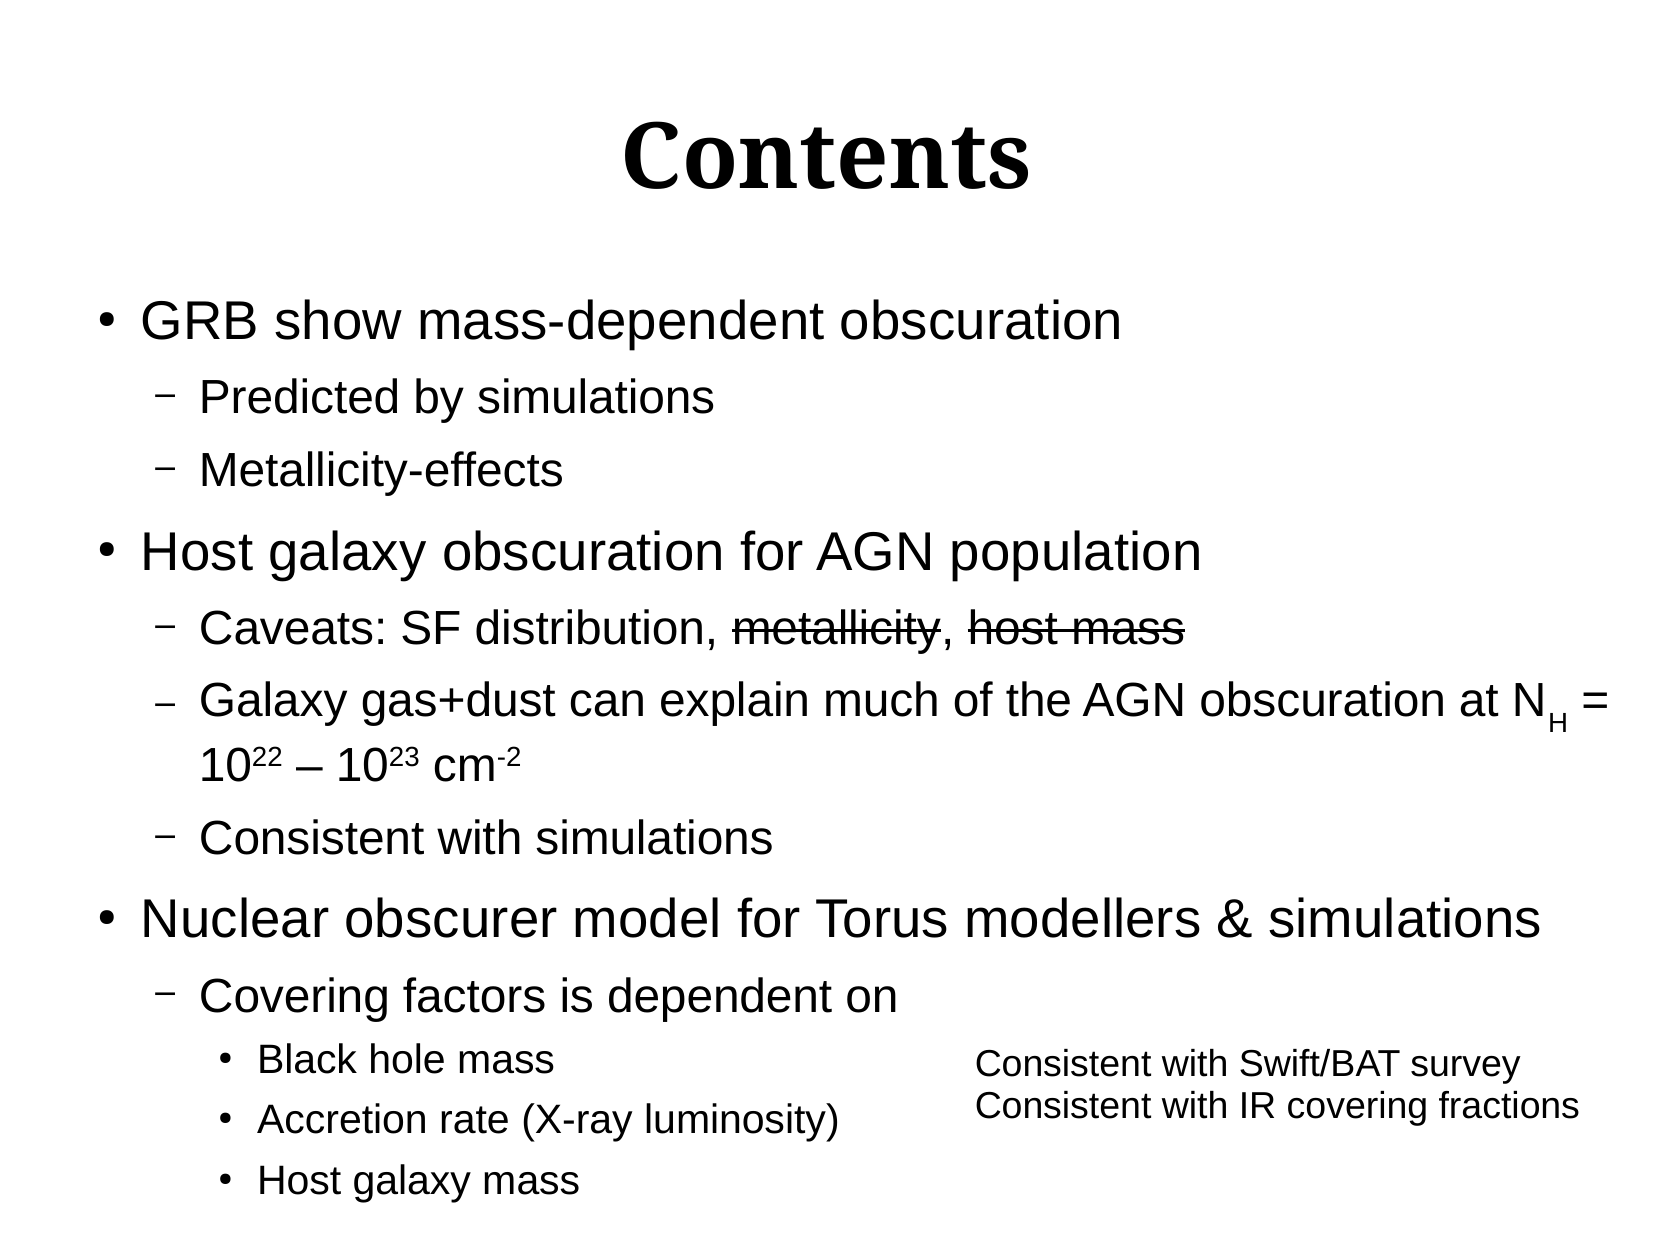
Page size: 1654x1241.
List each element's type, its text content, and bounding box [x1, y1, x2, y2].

title Contents [82, 49, 1571, 257]
list GRB show mass-dependent obscuration Predicted by simulations Metallicity-effects Host galaxy obscuration for AGN population Caveats: SF distribution, metallicity, host mass Galaxy gas+dust can explain much of the AGN obscuration at NH = 1022 – 1023 cm-2 Consistent with simulations Nuclear obscurer model for Torus modellers & simulations Covering factors is dependent on Black hole mass Accretion rate (X-ray luminosity) Host galaxy mass [82, 290, 1621, 1216]
text_box Consistent with Swift/BAT survey Consistent with IR covering fractions [960, 1035, 1654, 1233]
